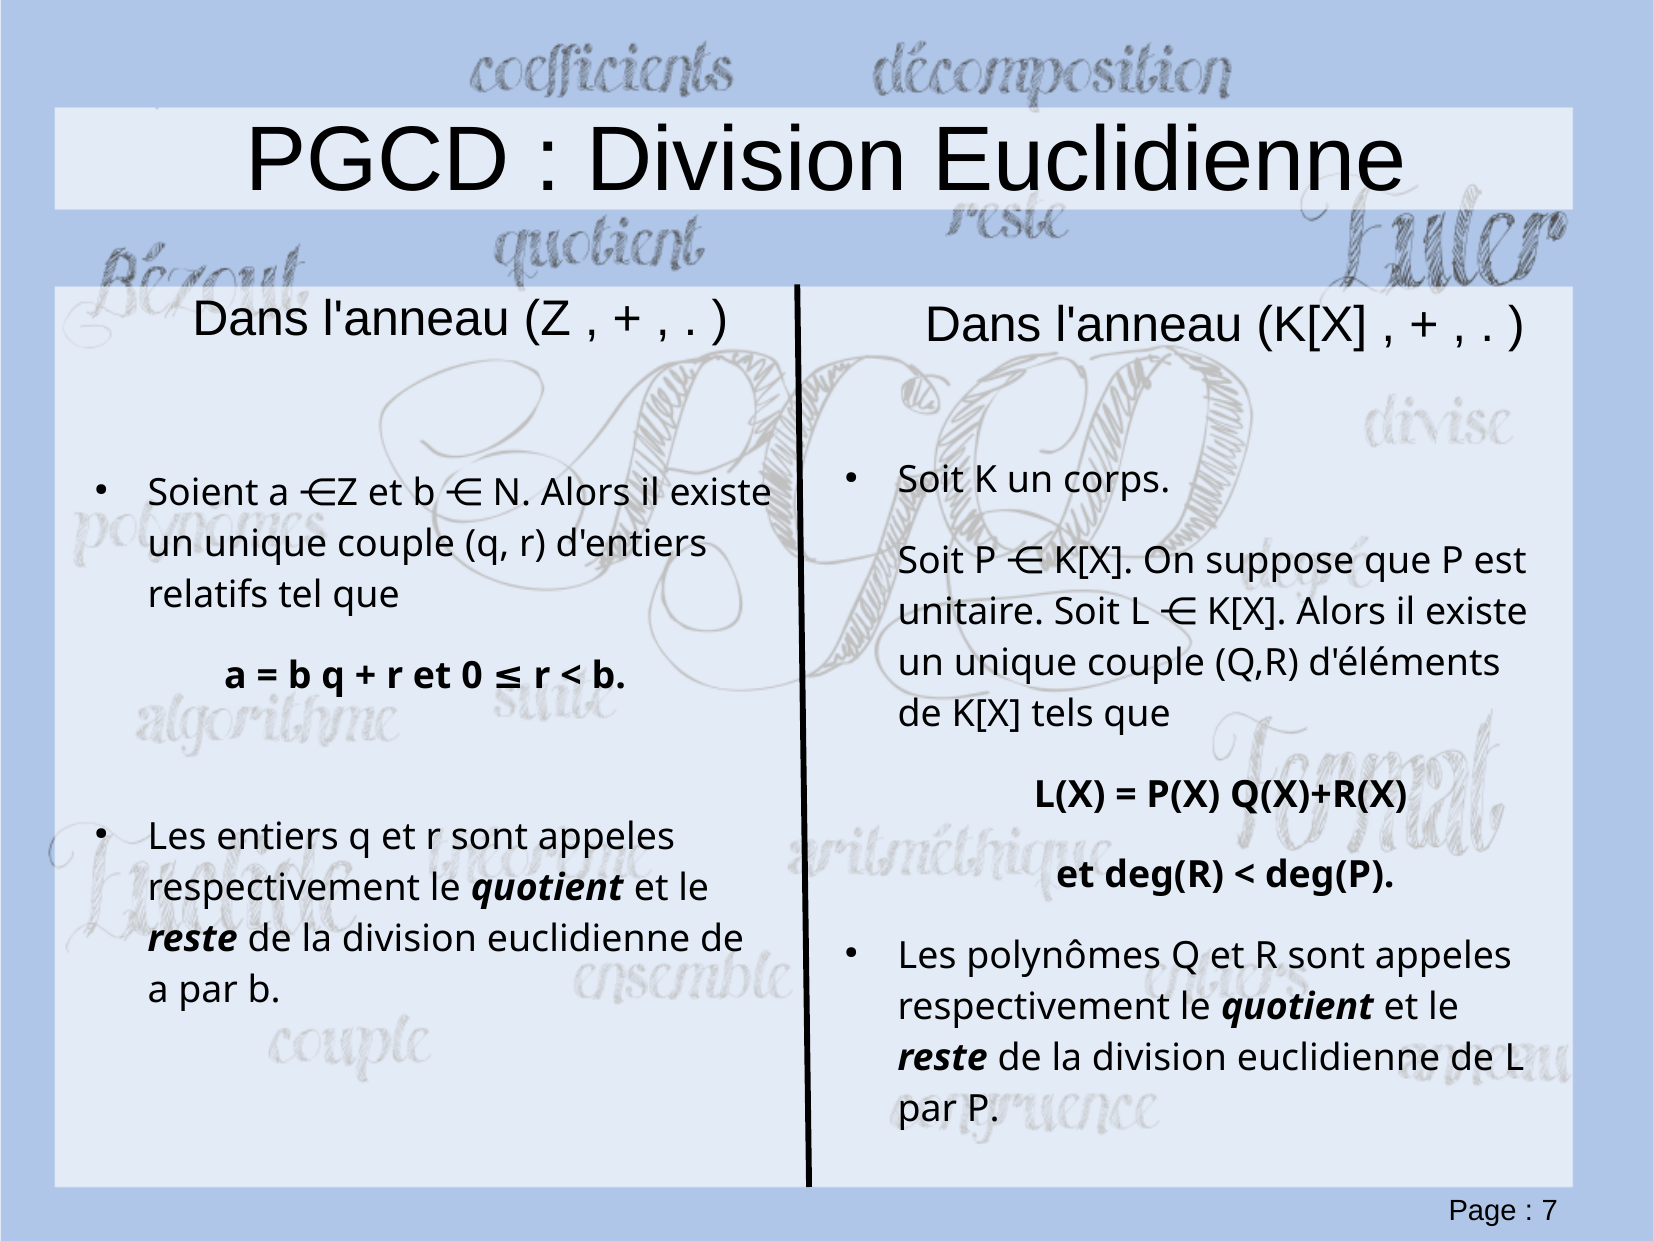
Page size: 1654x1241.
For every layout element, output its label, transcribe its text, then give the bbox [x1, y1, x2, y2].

title PGCD : Division Euclidienne [82, 55, 1571, 263]
list Dans l'anneau (K[X] , + , . ) Soit K un corps. Soit P ⋲ K[X]. On suppose que P est unitaire. Soit L ⋲ K[X]. Alors il existe un unique couple (Q,R) d'éléments de K[X] tels que L(X) = P(X) Q(X)+R(X) et deg(R) < deg(P). Les polynômes Q et R sont appeles respectivement le quotient et le reste de la division euclidienne de L par P. [826, 296, 1554, 1176]
list Dans l'anneau (Z , + , . ) Soient a ⋲Z et b ⋲ N. Alors il existe un unique couple (q, r) d'entiers relatifs tel que a = b q + r et 0 ≤ r < b. Les entiers q et r sont appeles respectivement le quotient et le reste de la division euclidienne de a par b. [76, 290, 774, 1170]
picture [0, 0, 1654, 1241]
